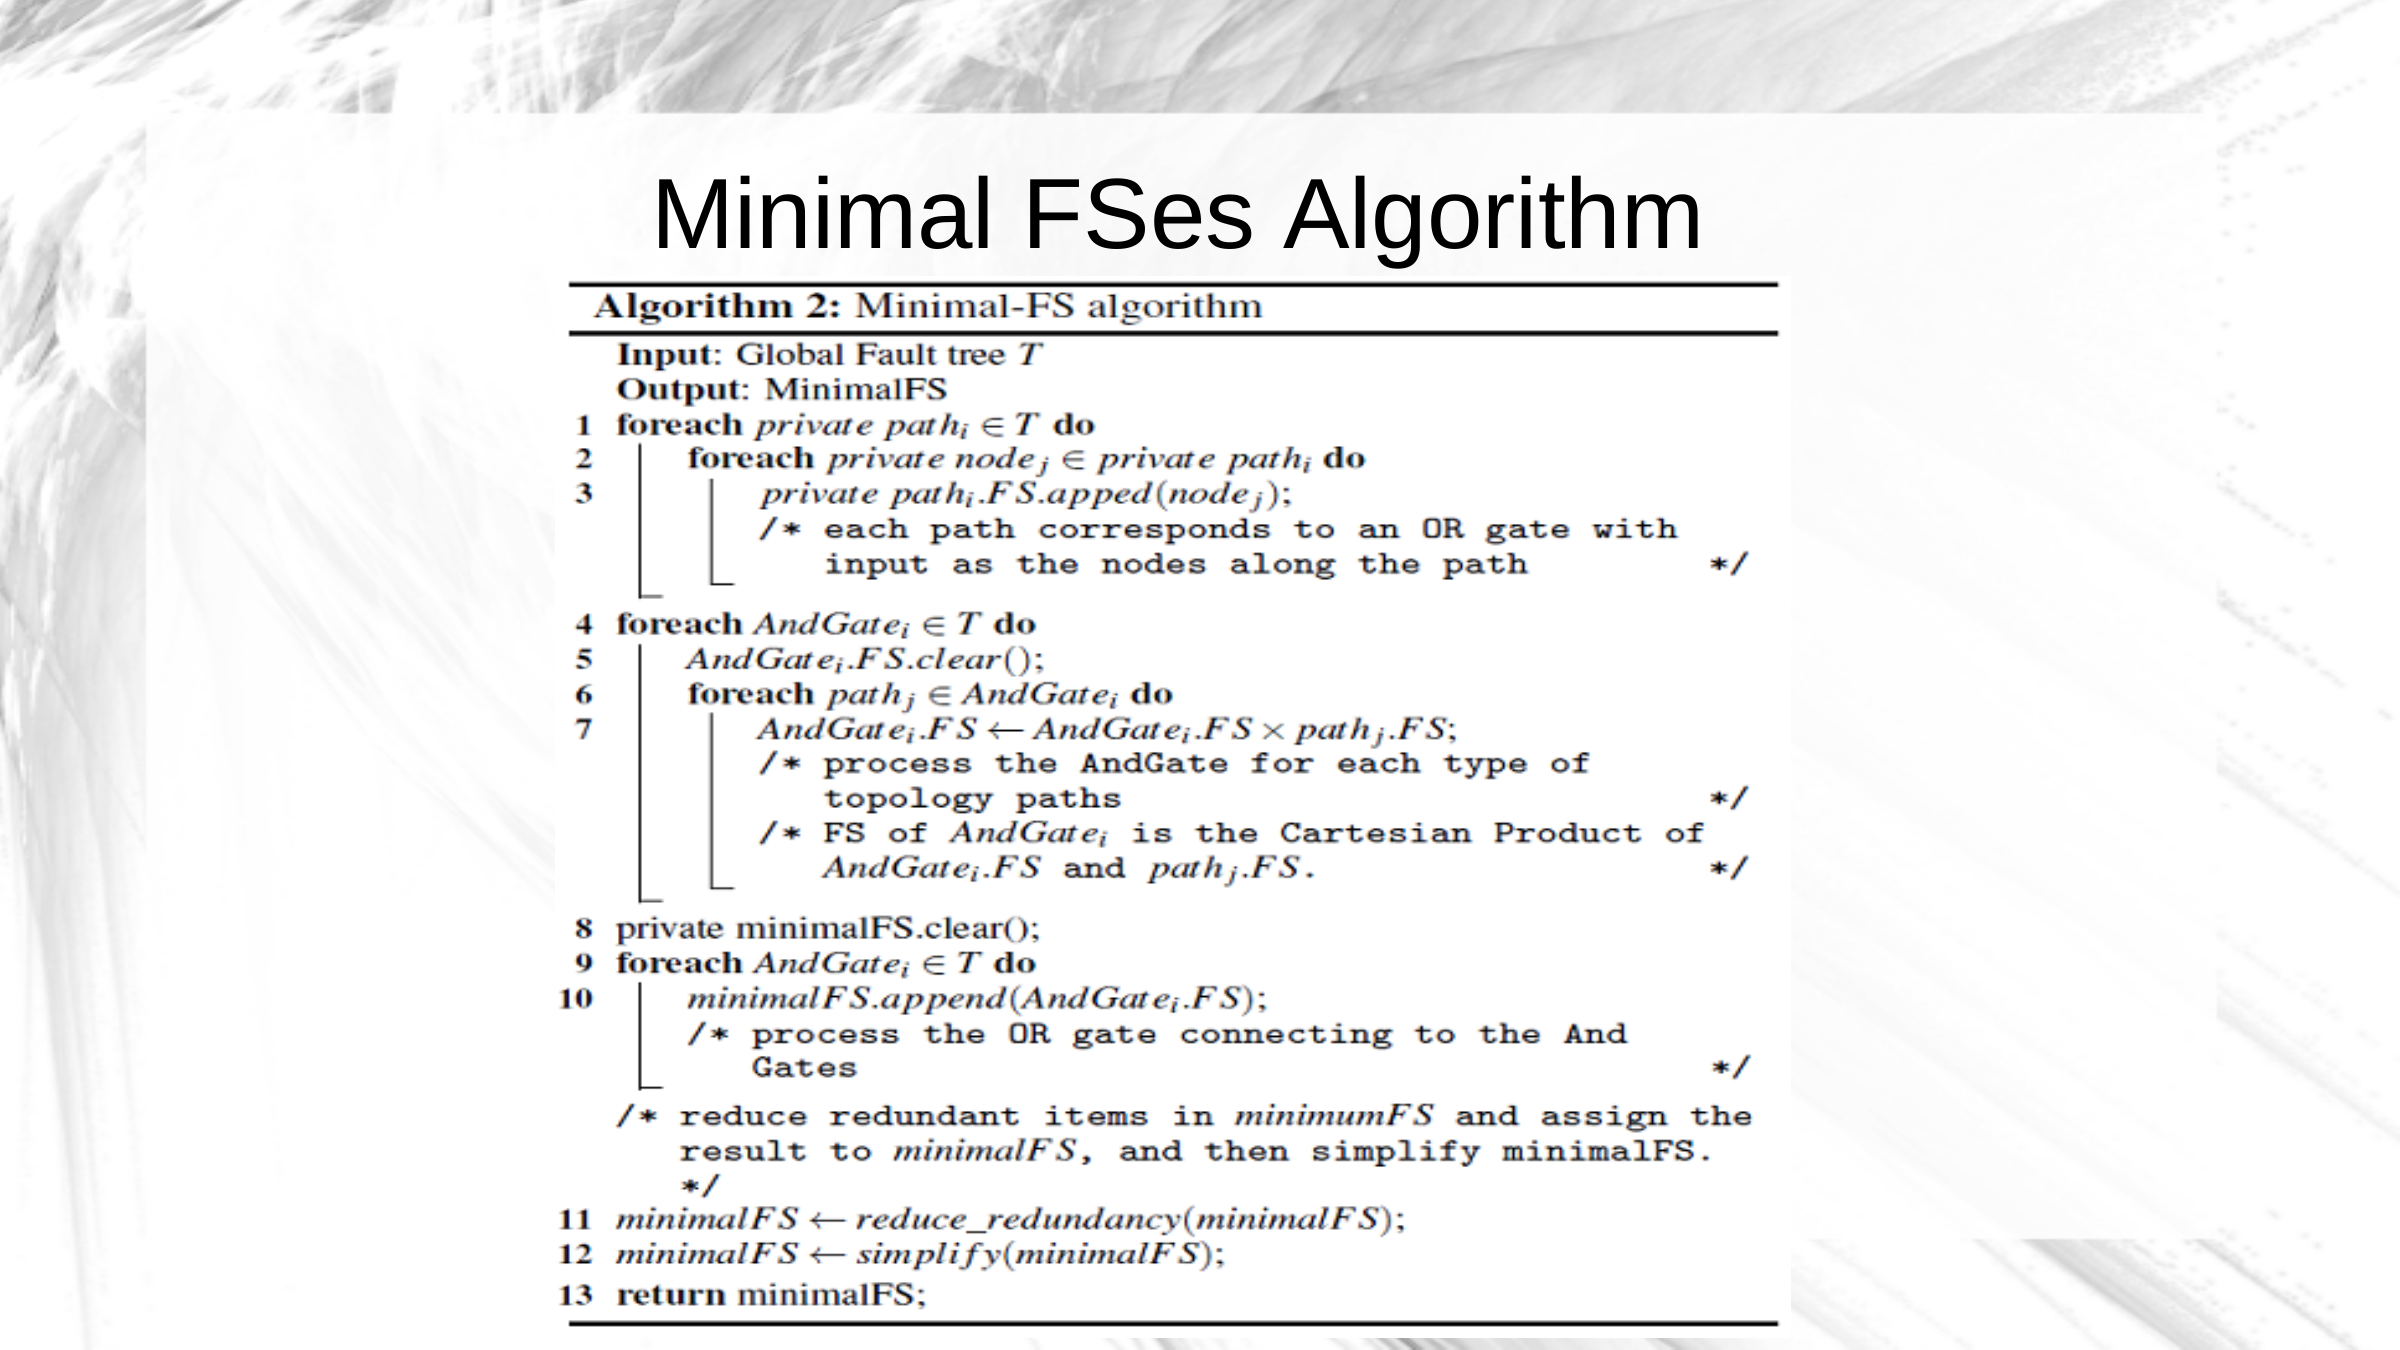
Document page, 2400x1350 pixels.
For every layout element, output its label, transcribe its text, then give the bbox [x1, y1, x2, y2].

title Minimal FSes Algorithm [171, 122, 2186, 305]
picture [0, 0, 2400, 1350]
